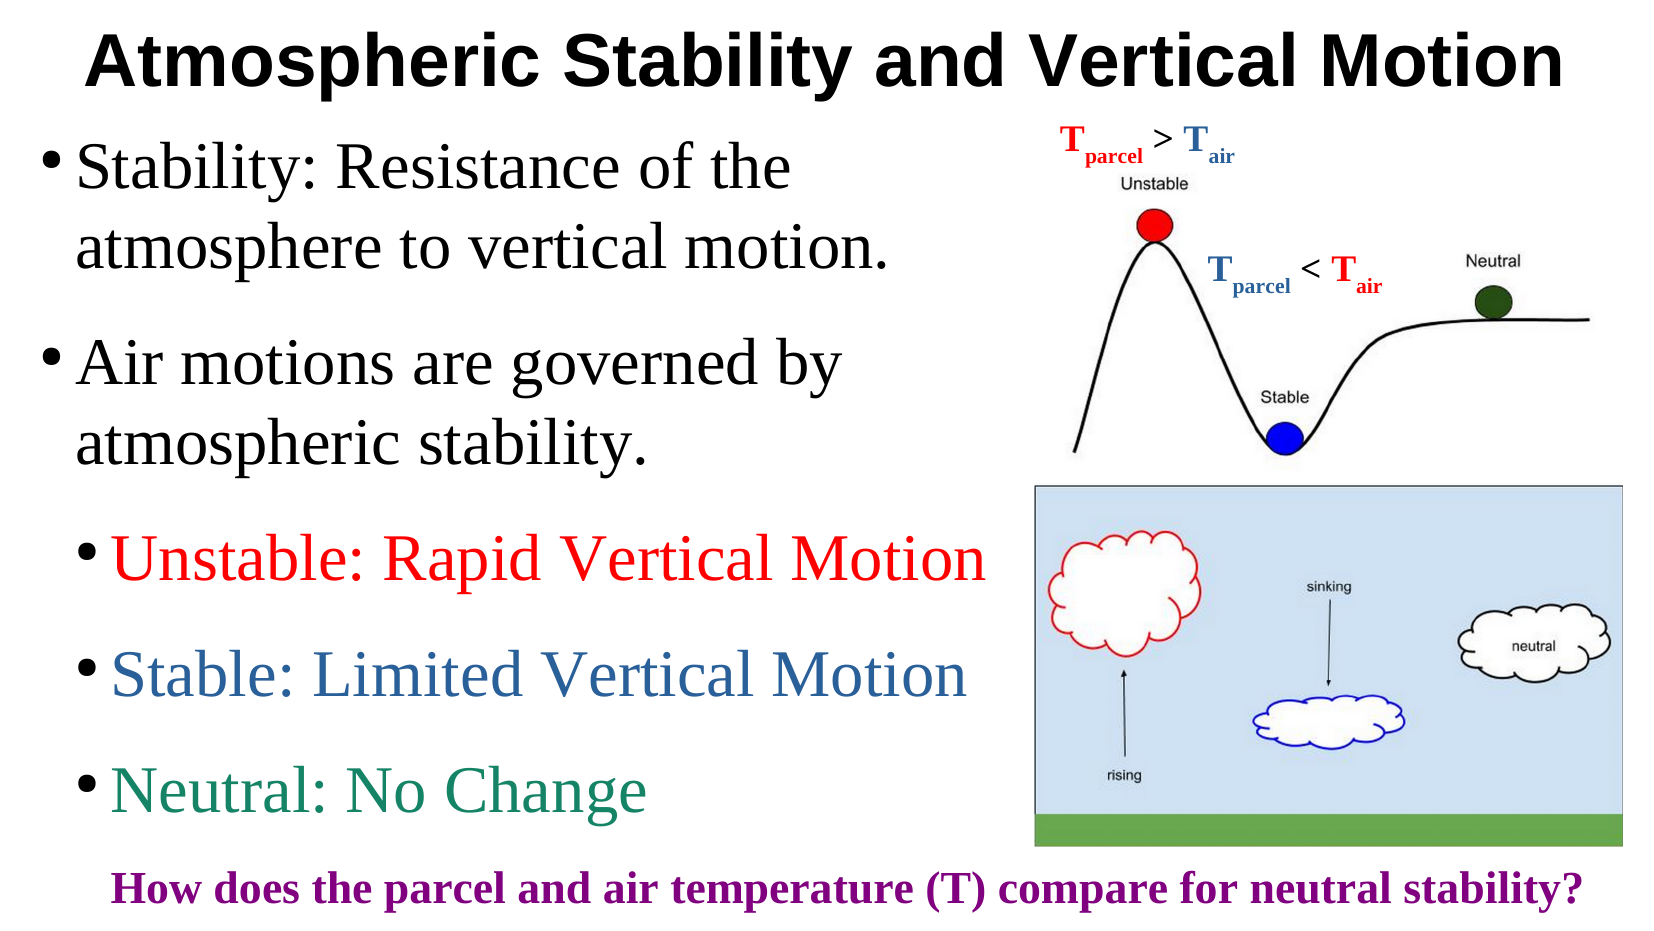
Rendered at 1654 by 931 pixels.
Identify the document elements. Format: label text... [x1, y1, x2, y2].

picture [1034, 171, 1623, 847]
title Atmospheric Stability and Vertical Motion [0, 5, 1654, 107]
text_box Tparcel > Tair [1053, 112, 1242, 170]
text_box How does the parcel and air temperature (T) compare for neutral stability? [83, 856, 1613, 915]
text_box Stability: Resistance of the atmosphere to vertical motion. Air motions are governed by atmospheric stability. Unstable: Rapid Vertical Motion Stable: Limited Vertical Motion Neutral: No Change [0, 114, 1045, 834]
text_box Tparcel < Tair [1201, 242, 1390, 300]
